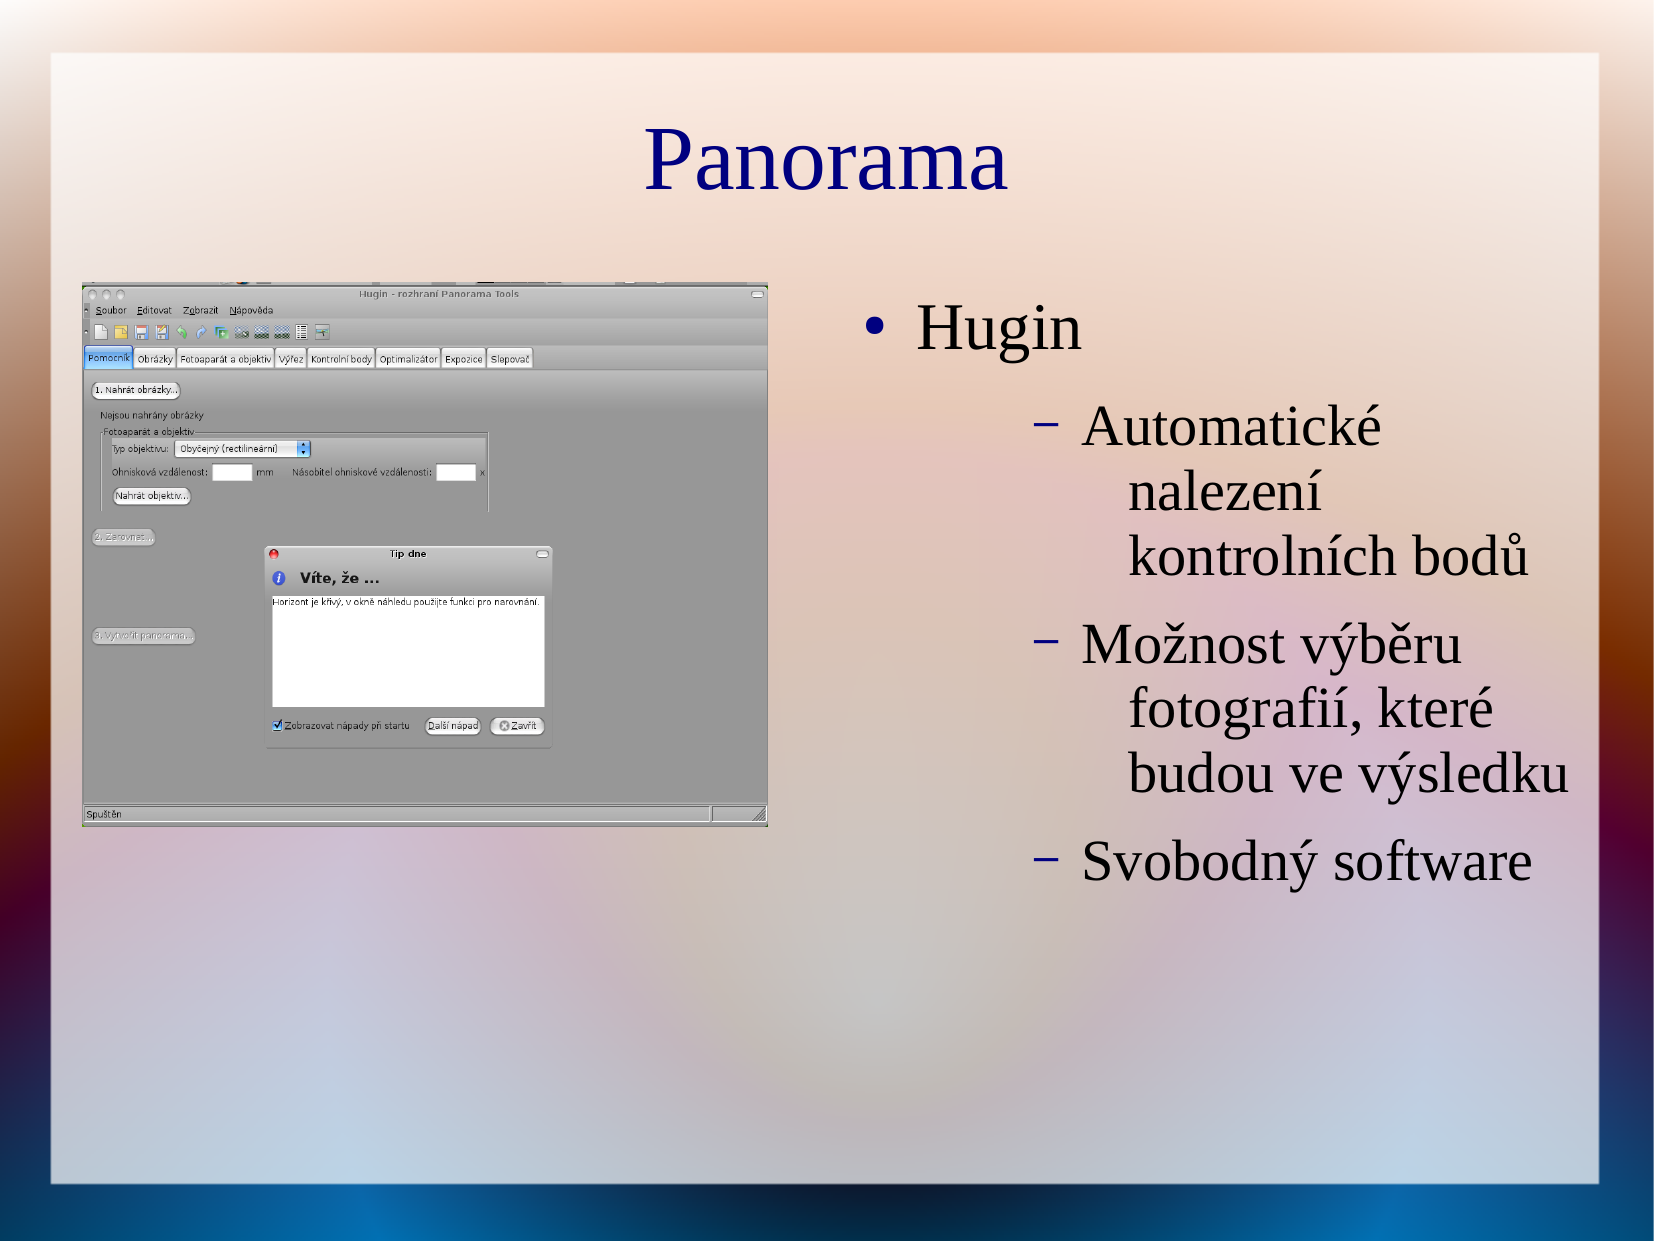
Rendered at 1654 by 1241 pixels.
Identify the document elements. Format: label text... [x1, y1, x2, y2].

picture [0, 0, 1654, 1241]
title Panorama [82, 55, 1571, 263]
list Hugin Automatické nalezení kontrolních bodů Možnost výběru fotografií, které budou ve výsledku Svobodný software [845, 290, 1572, 1109]
